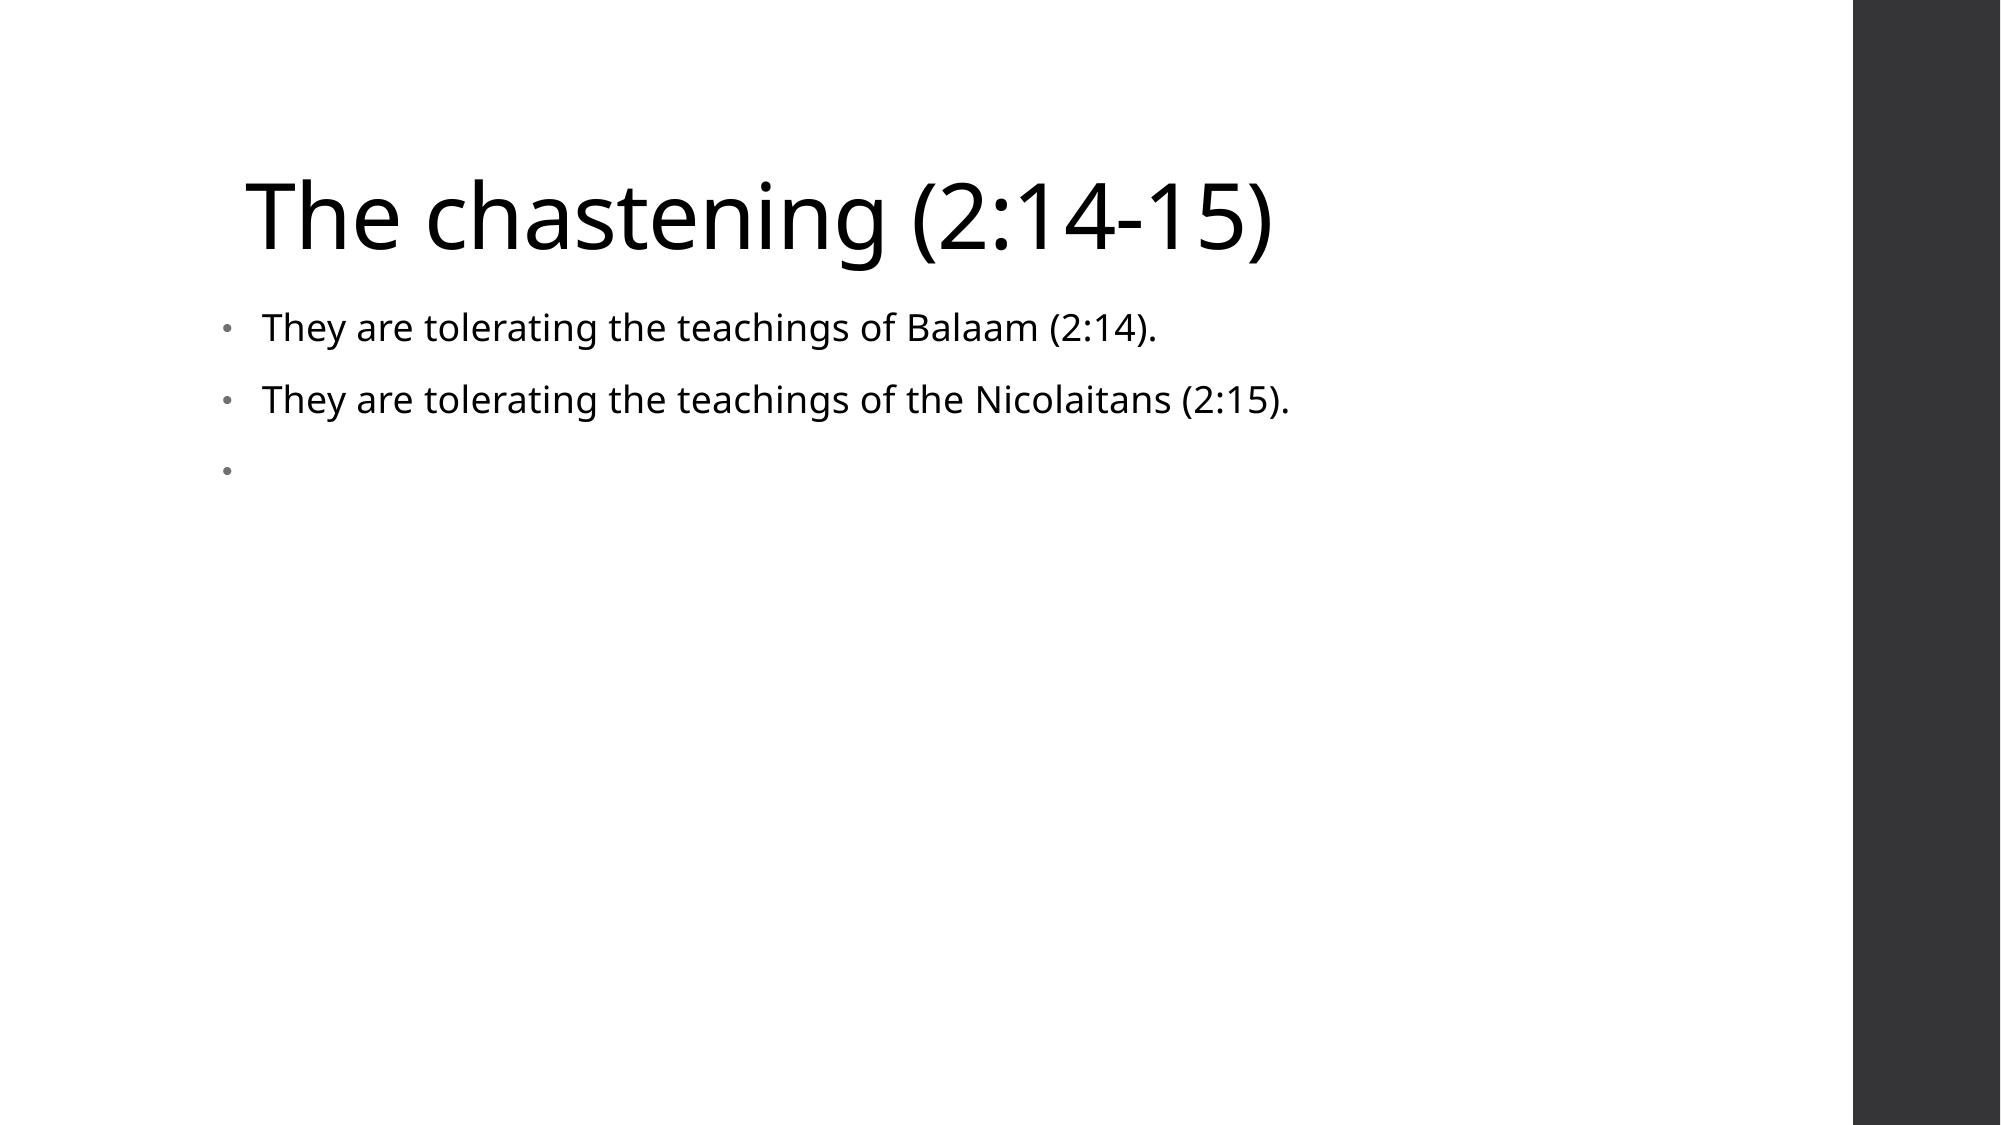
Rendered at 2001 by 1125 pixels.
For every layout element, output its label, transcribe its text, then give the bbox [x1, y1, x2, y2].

list They are tolerating the teachings of Balaam (2:14). They are tolerating the teachings of the Nicolaitans (2:15). [206, 299, 1617, 1014]
title The chastening (2:14-15) [206, 60, 1797, 278]
